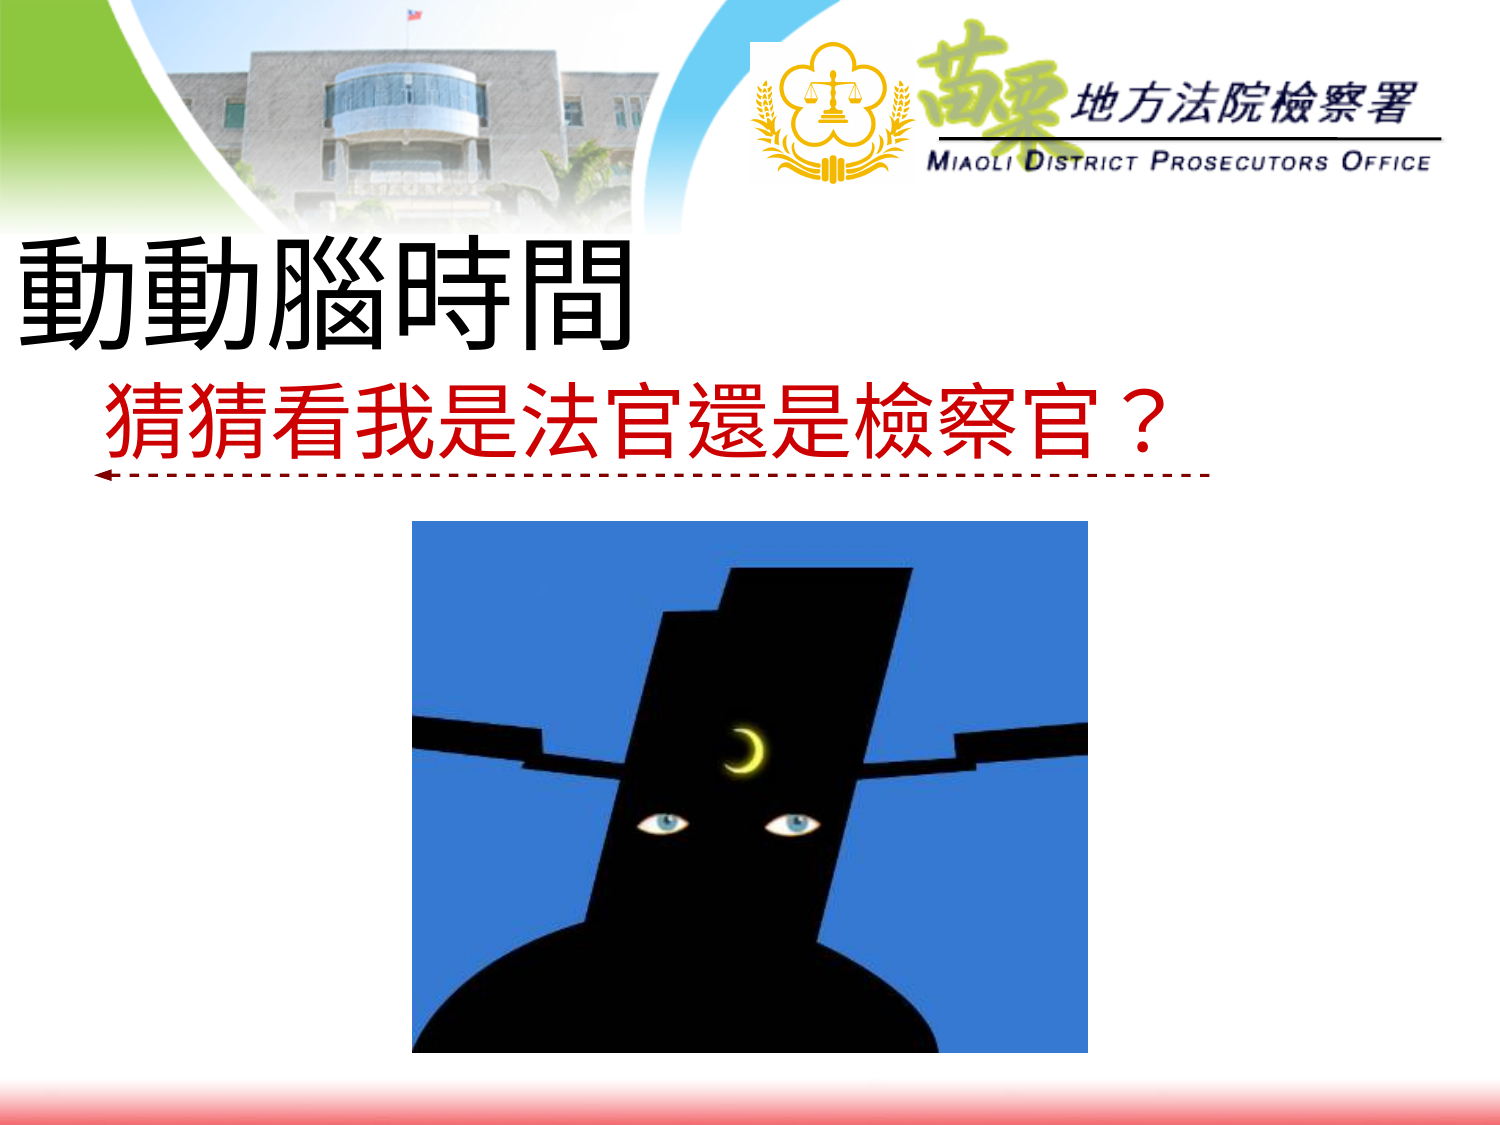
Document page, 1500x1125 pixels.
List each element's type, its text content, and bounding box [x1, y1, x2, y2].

text_box 動動腦時間 [0, 208, 656, 374]
text_box 猜猜看我是法官還是檢察官？ [89, 362, 1201, 477]
picture [0, 521, 1500, 1125]
